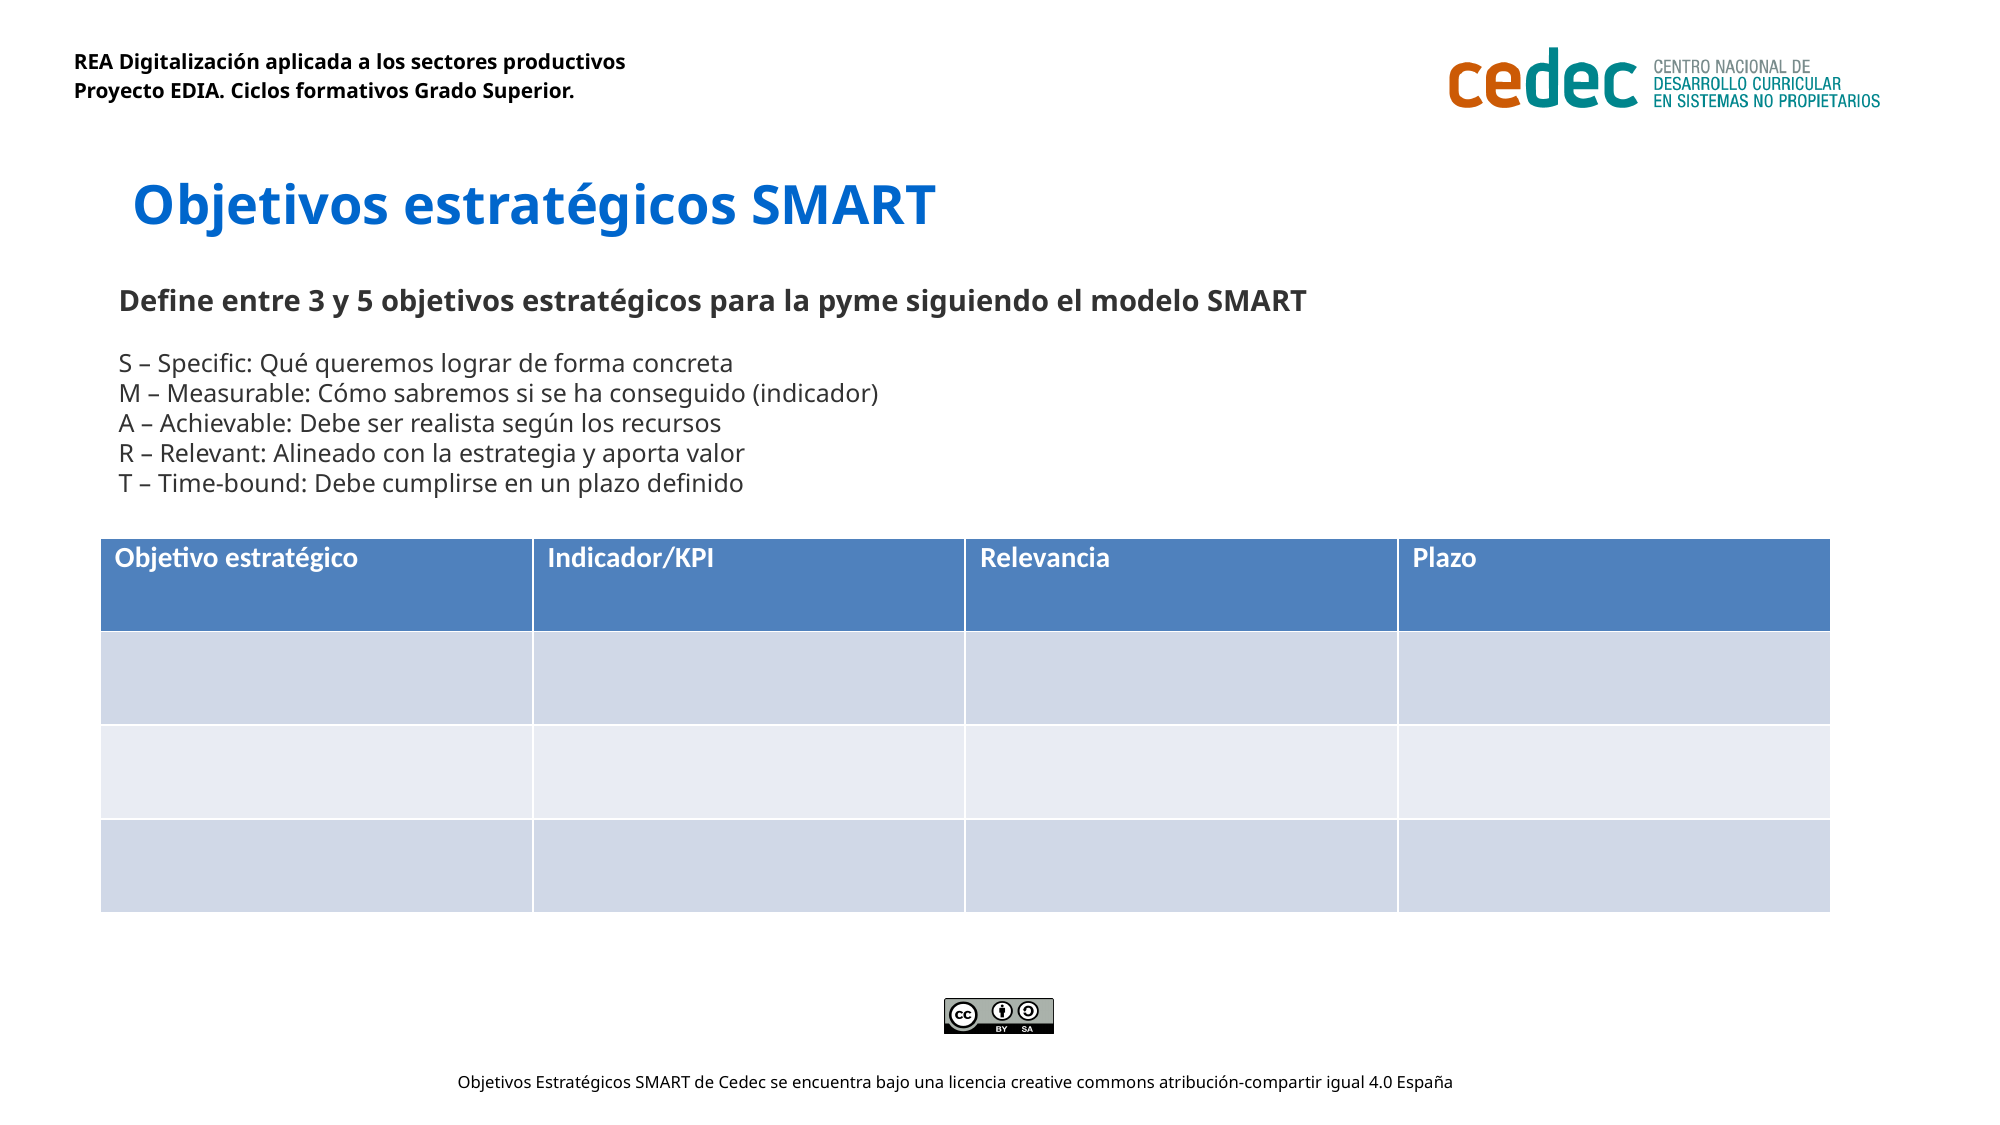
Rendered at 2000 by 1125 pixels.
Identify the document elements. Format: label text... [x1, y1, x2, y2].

table_cell [101, 726, 532, 818]
text_box REA Digitalización aplicada a los sectores productivos Proyecto EDIA. Ciclos formativos Grado Superior. [59, 40, 717, 119]
table_header Plazo [1399, 539, 1830, 631]
table_cell [1399, 632, 1830, 724]
picture [1446, 44, 1890, 119]
text_box Objetivos estratégicos SMART [118, 118, 953, 229]
table_cell [1399, 820, 1830, 912]
table_cell [534, 726, 964, 818]
table_header Objetivo estratégico [101, 539, 532, 631]
table_cell [101, 820, 532, 912]
picture [944, 998, 1054, 1034]
table_cell [101, 632, 532, 724]
text_box Objetivos Estratégicos SMART de Cedec se encuentra bajo una licencia creative commons atribución-compartir igual 4.0 España [442, 1062, 1502, 1117]
table_cell [966, 726, 1397, 818]
table_header Indicador/KPI [534, 539, 964, 631]
table_cell [966, 632, 1397, 724]
table_cell [534, 820, 964, 912]
table_cell [1399, 726, 1830, 818]
table_cell [966, 820, 1397, 912]
table_header Relevancia [966, 539, 1397, 631]
text_box Define entre 3 y 5 objetivos estratégicos para la pyme siguiendo el modelo SMART [103, 229, 1324, 325]
text_box S – Specific: Qué queremos lograr de forma concreta M – Measurable: Cómo sabremos si se ha conseguido (indicador) A – Achievable: Debe ser realista según los recursos R – Relevant: Alineado con la estrategia y aporta valor T – Time-bound: Debe cumplirse en un plazo definido [103, 295, 895, 505]
table_cell [534, 632, 964, 724]
